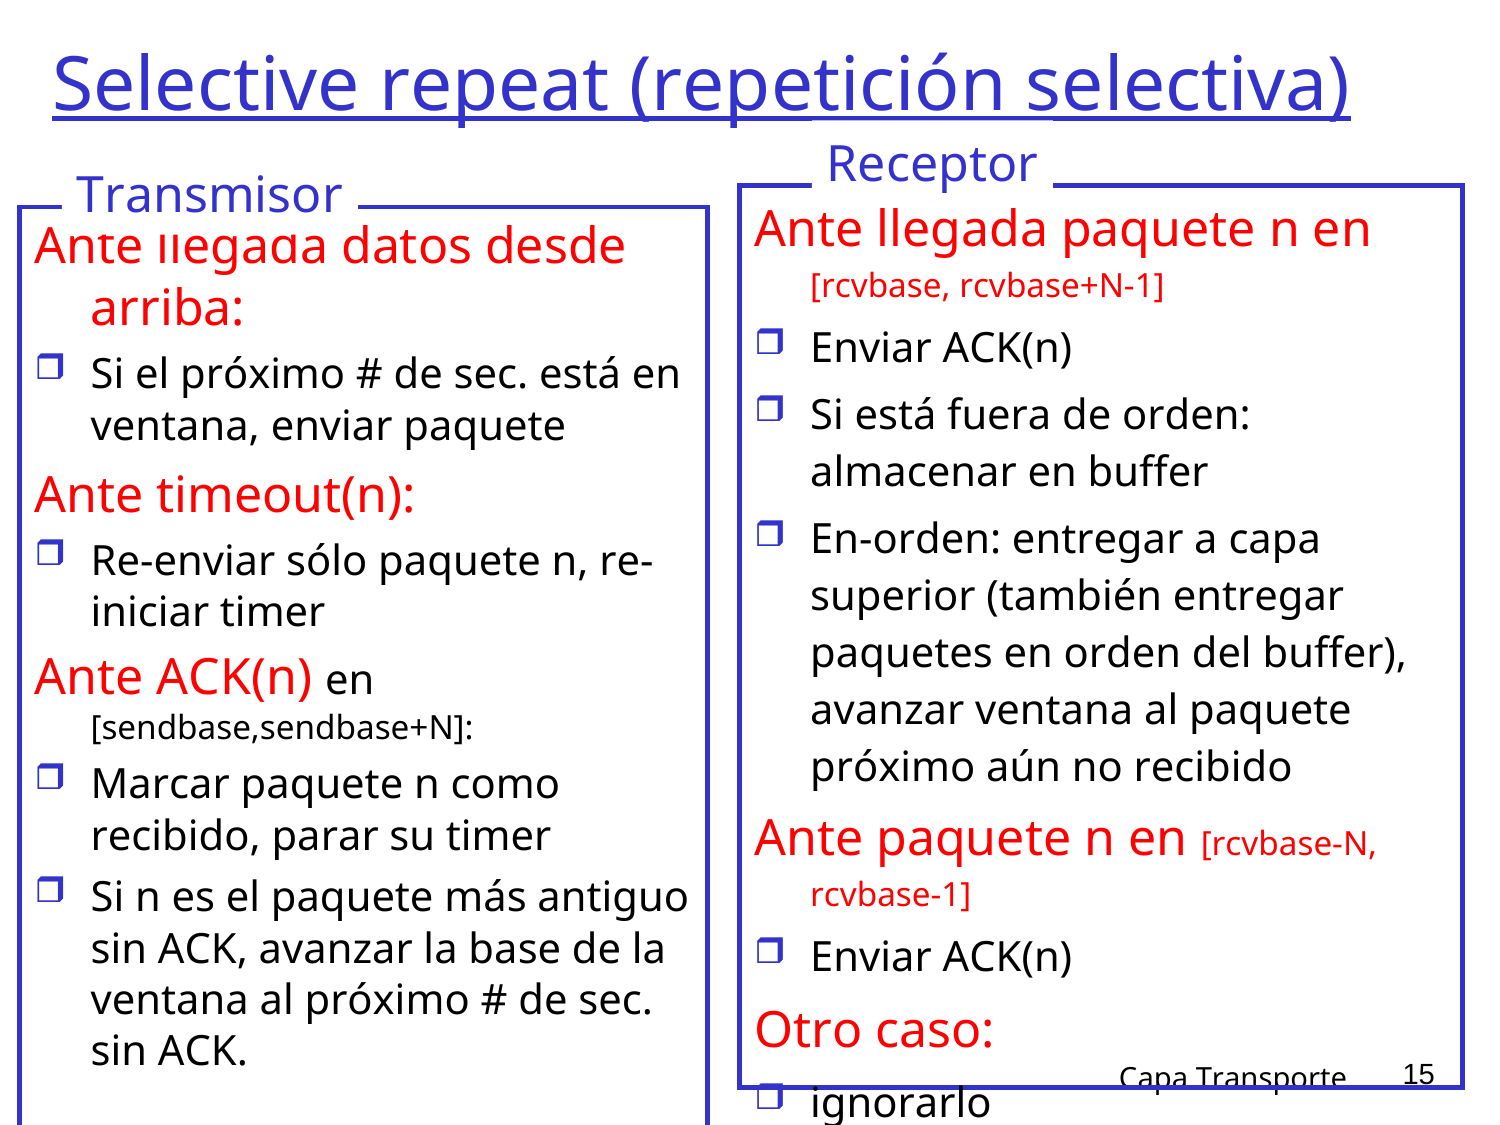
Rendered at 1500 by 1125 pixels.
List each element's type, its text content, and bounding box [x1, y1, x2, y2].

text_box Ante llegada paquete n en [rcvbase, rcvbase+N-1] Enviar ACK(n)‏ Si está fuera de orden: almacenar en buffer En-orden: entregar a capa superior (también entregar paquetes en orden del buffer), avanzar ventana al paquete próximo aún no recibido Ante paquete n en [rcvbase-N, rcvbase-1] Enviar ACK(n)‏ Otro caso: ignorarlo [739, 185, 1463, 1088]
text_box Receptor [811, 120, 1053, 205]
list Ante llegada datos desde arriba: Si el próximo # de sec. está en ventana, enviar paquete Ante timeout(n): Re-enviar sólo paquete n, re-iniciar timer Ante ACK(n) en [sendbase,sendbase+N]: Marcar paquete n como recibido, parar su timer Si n es el paquete más antiguo sin ACK, avanzar la base de la ventana al próximo # de sec. sin ACK. [19, 206, 708, 1112]
text_box Transmisor [61, 150, 358, 235]
title Selective repeat (repetición selectiva)‏ [37, 11, 1500, 150]
